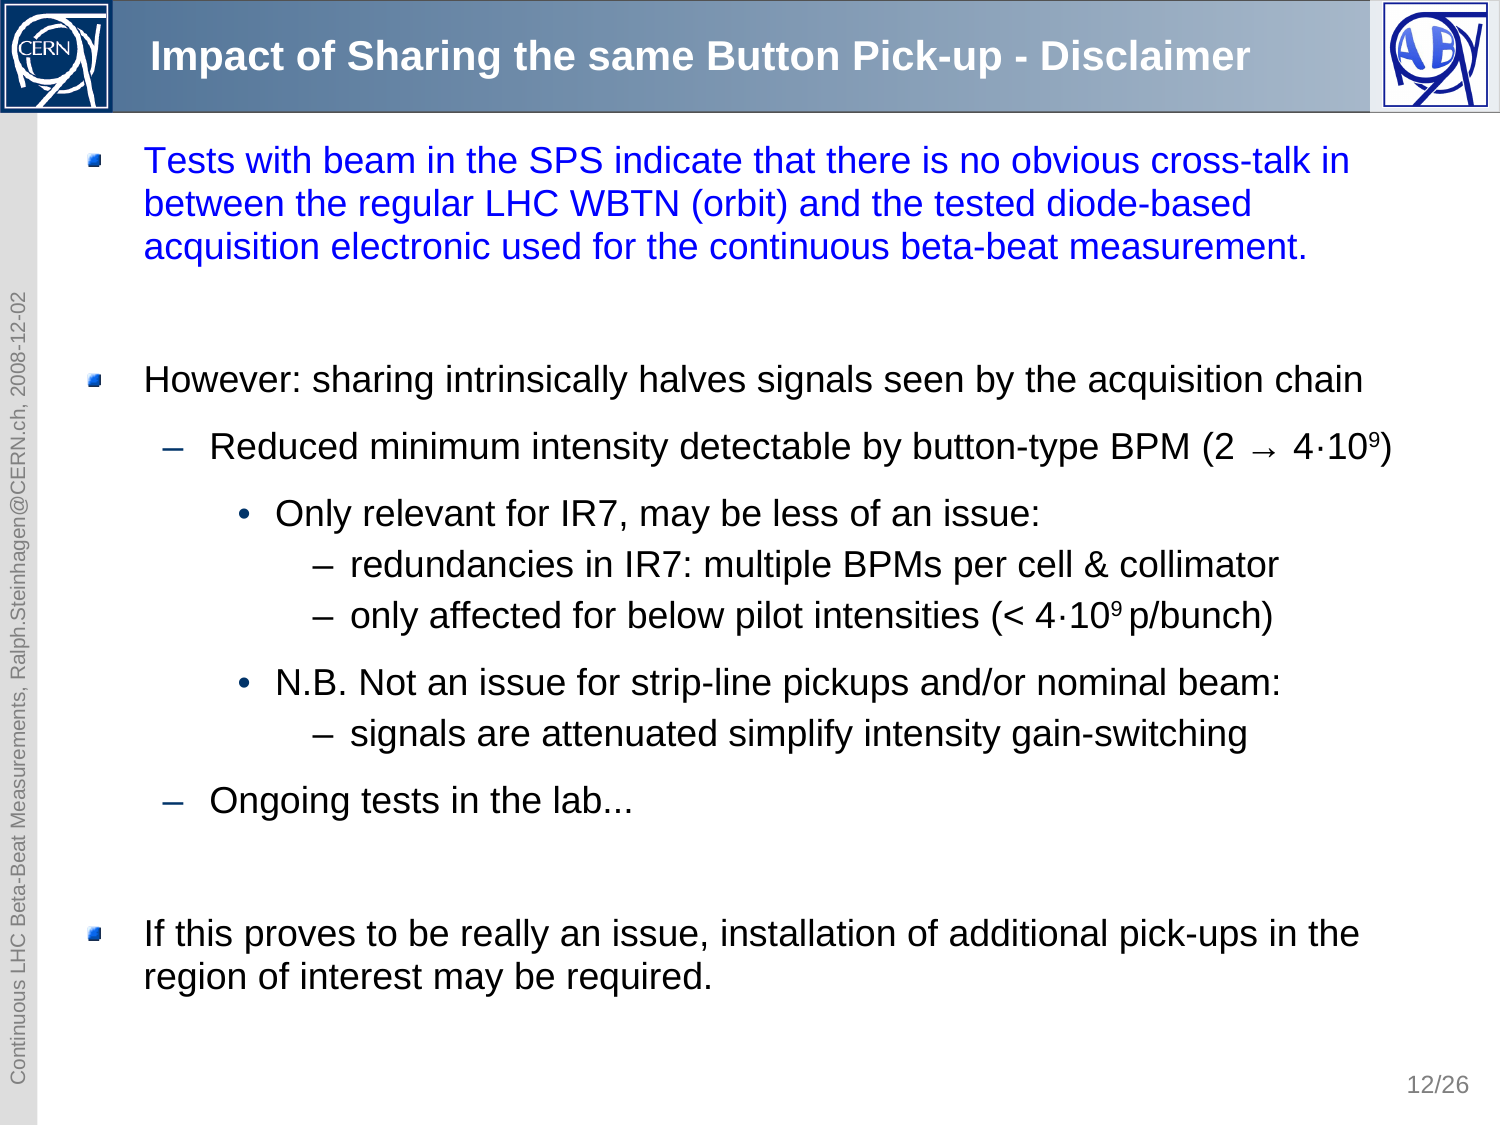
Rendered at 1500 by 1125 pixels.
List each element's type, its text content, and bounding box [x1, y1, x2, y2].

picture [0, 0, 113, 113]
picture [1382, 1, 1489, 108]
list Tests with beam in the SPS indicate that there is no obvious cross-talk in between the regular LHC WBTN (orbit) and the tested diode-based acquisition electronic used for the continuous beta-beat measurement. However: sharing intrinsically halves signals seen by the acquisition chain Reduced minimum intensity detectable by button-type BPM (2 → 4·109) Only relevant for IR7, may be less of an issue: redundancies in IR7: multiple BPMs per cell & collimator only affected for below pilot intensities (< 4·109 p/bunch) N.B. Not an issue for strip-line pickups and/or nominal beam: signals are attenuated simplify intensity gain-switching Ongoing tests in the lab... If this proves to be really an issue, installation of additional pick-ups in the region of interest may be required. [87, 137, 1438, 1016]
title Impact of Sharing the same Button Pick-up - Disclaimer [150, 7, 1300, 106]
